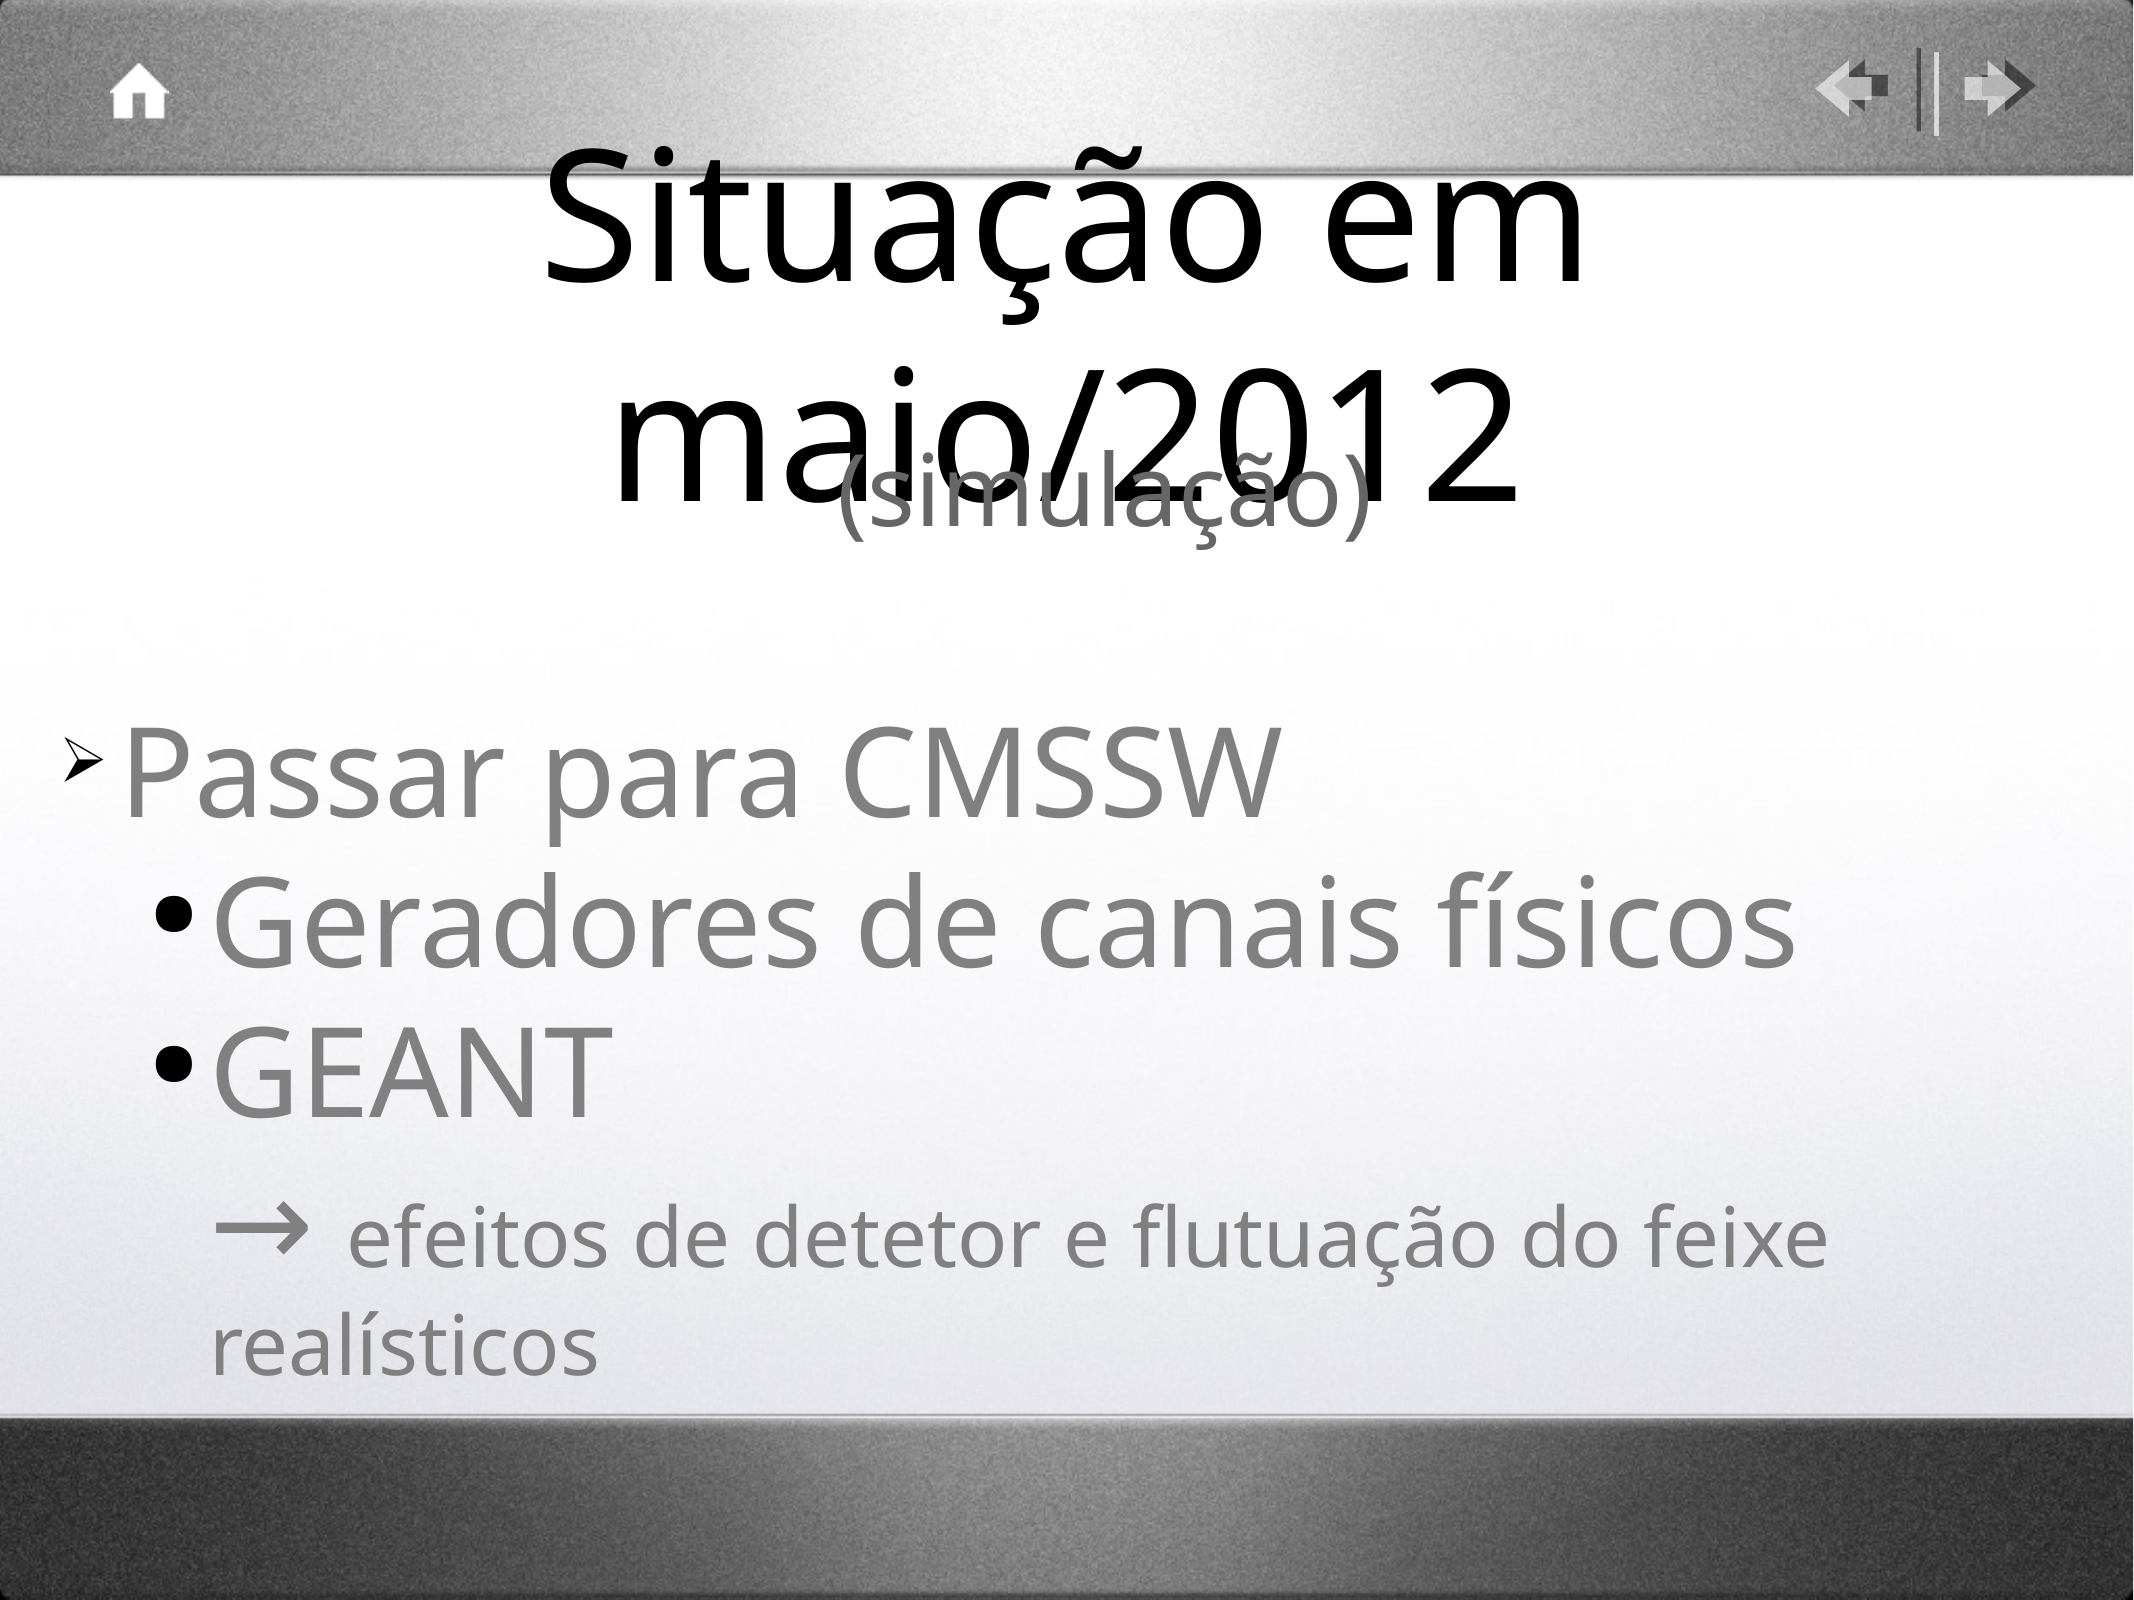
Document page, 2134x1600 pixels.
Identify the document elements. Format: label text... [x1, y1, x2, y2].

list Passar para CMSSW Geradores de canais físicos GEANT → efeitos de detetor e flutuação do feixe realísticos [59, 617, 2074, 1330]
picture [0, 0, 2134, 1600]
title Situação em maio/2012 [156, 163, 1977, 473]
text_box (simulação) [823, 419, 1311, 555]
